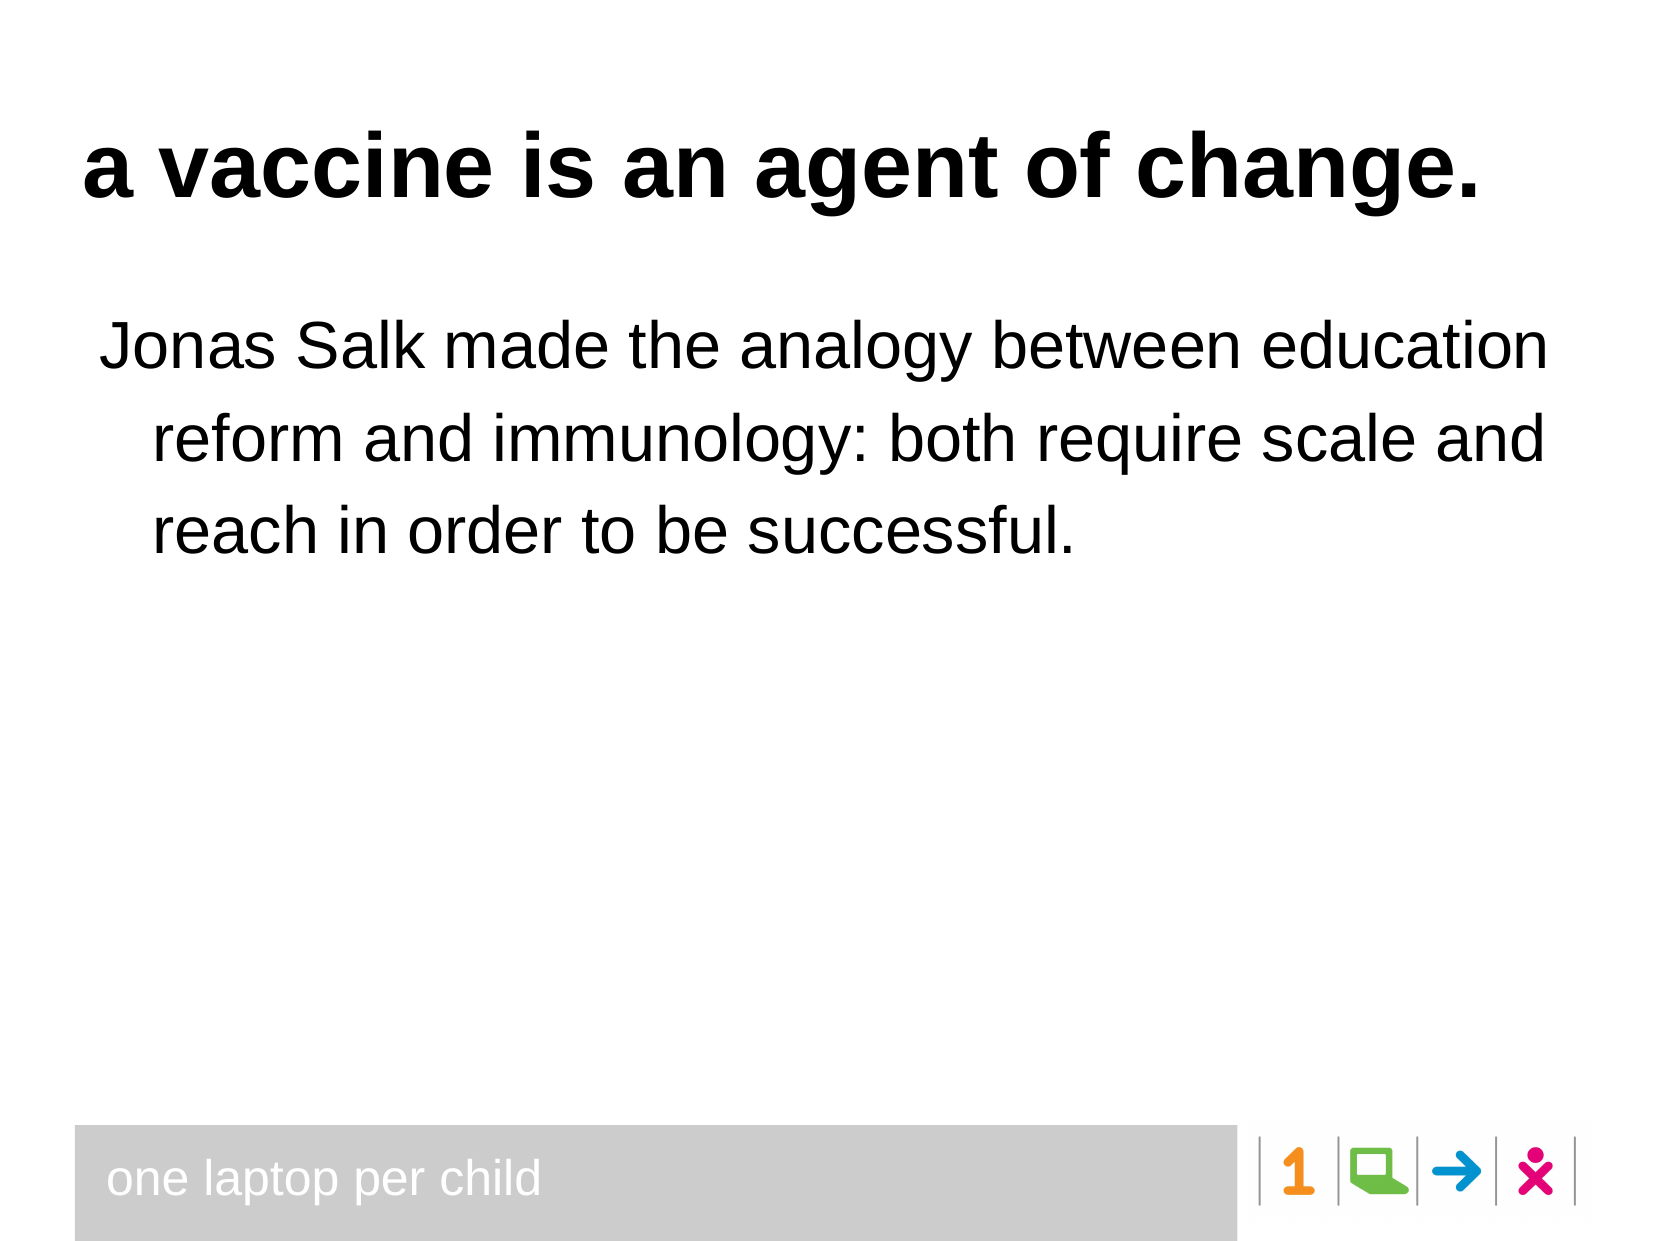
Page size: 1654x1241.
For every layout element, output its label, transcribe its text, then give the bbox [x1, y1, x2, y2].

picture [1246, 1120, 1592, 1223]
list Jonas Salk made the analogy between education reform and immunology: both require scale and reach in order to be successful. [82, 290, 1571, 1094]
title a vaccine is an agent of change. [82, 49, 1571, 257]
